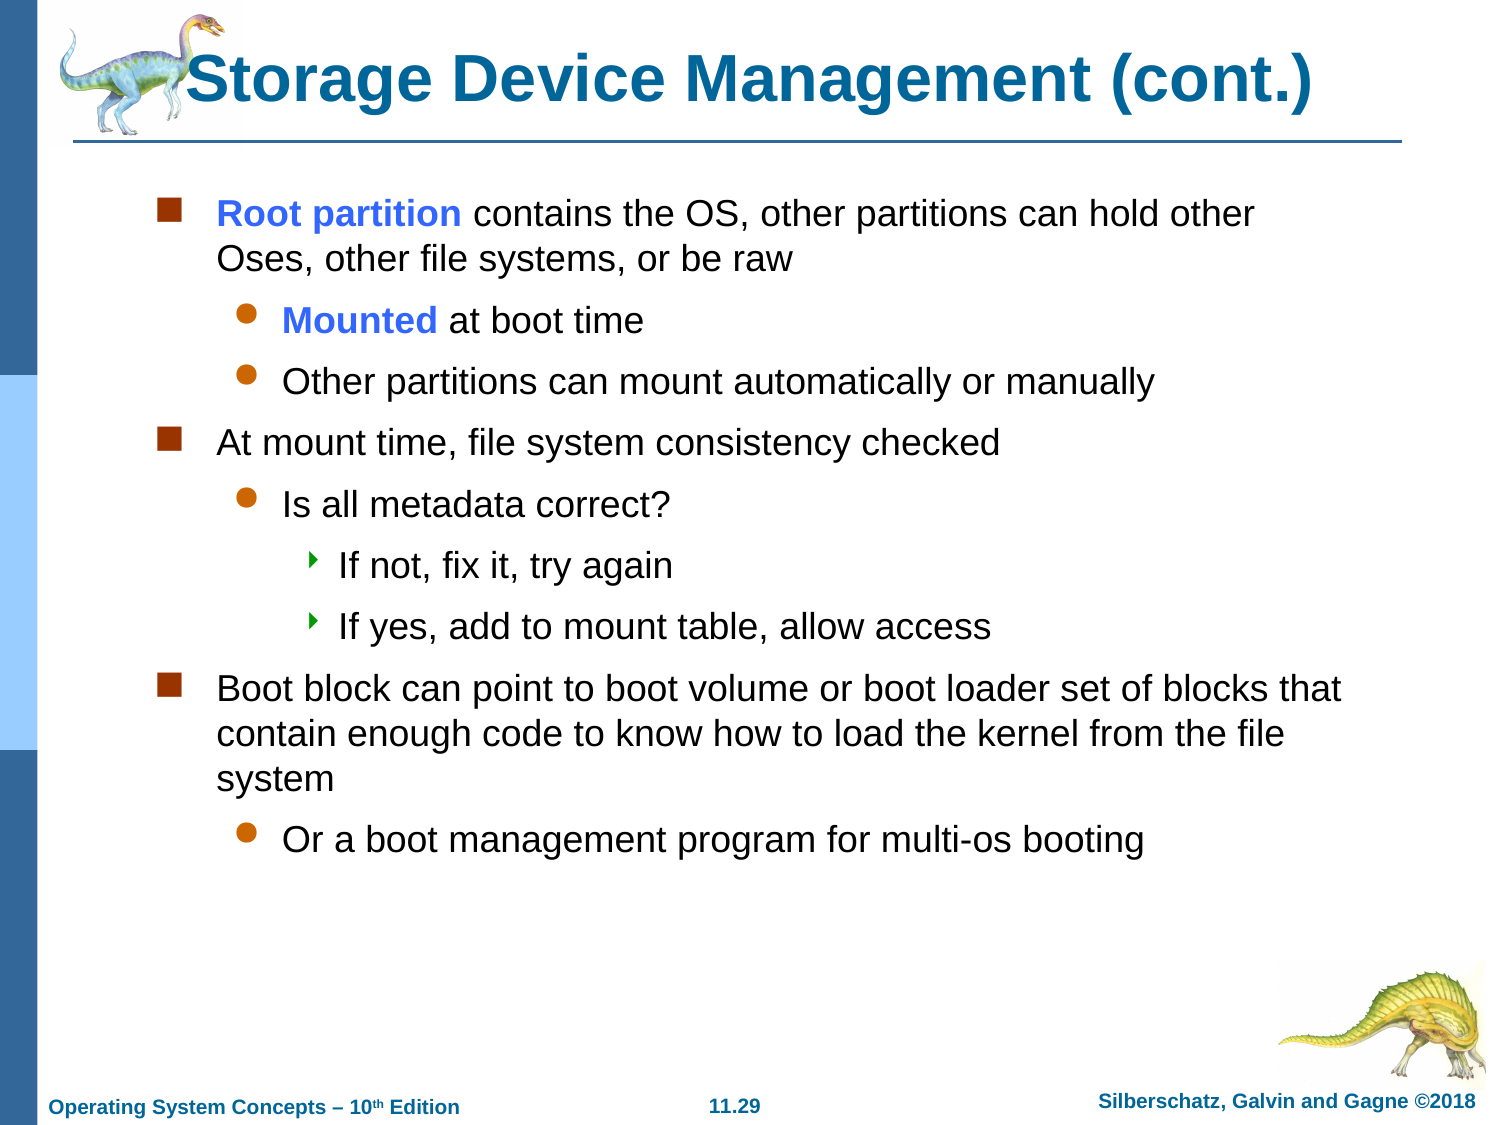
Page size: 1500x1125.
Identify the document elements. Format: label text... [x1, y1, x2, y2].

list Root partition contains the OS, other partitions can hold other Oses, other file systems, or be raw Mounted at boot time Other partitions can mount automatically or manually At mount time, file system consistency checked Is all metadata correct? If not, fix it, try again If yes, add to mount table, allow access Boot block can point to boot volume or boot loader set of blocks that contain enough code to know how to load the kernel from the file system Or a boot management program for multi-os booting [145, 181, 1363, 981]
picture [46, 0, 243, 149]
picture [1275, 959, 1486, 1090]
picture [1415, 1093, 1423, 1098]
title Storage Device Management (cont.) [75, 27, 1426, 122]
